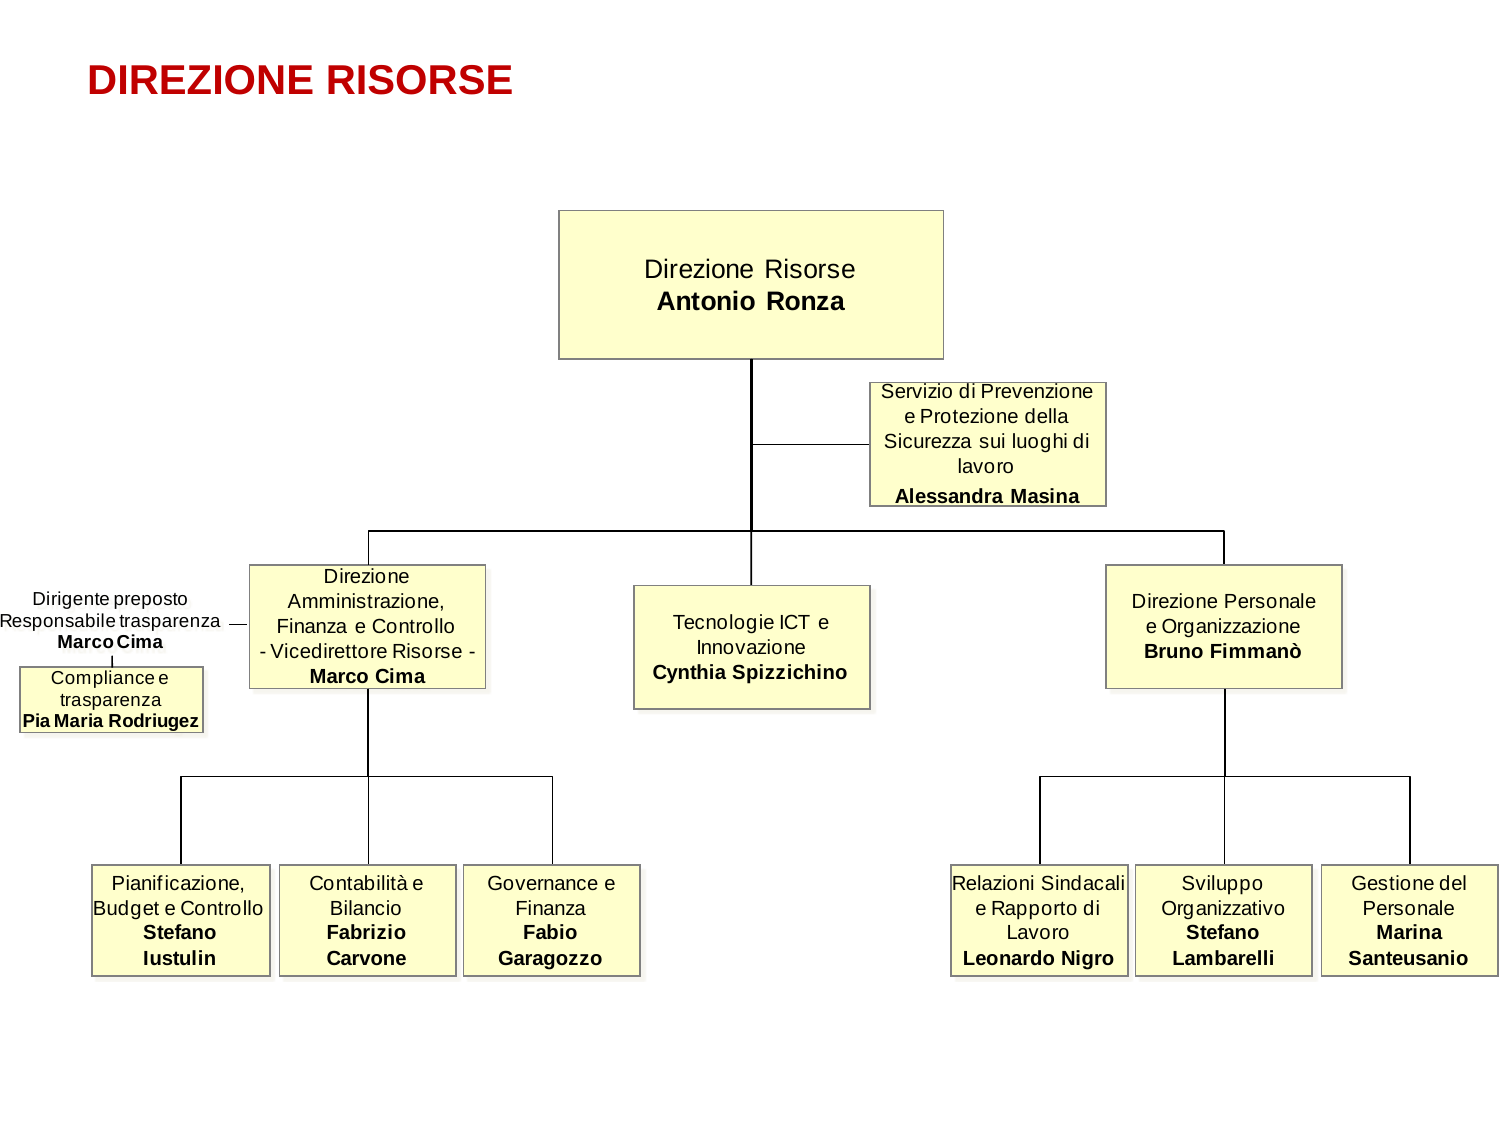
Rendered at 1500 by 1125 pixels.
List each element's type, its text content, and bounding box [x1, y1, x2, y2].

picture [0, 208, 1499, 982]
title DIREZIONE RISORSE [72, 45, 1462, 128]
